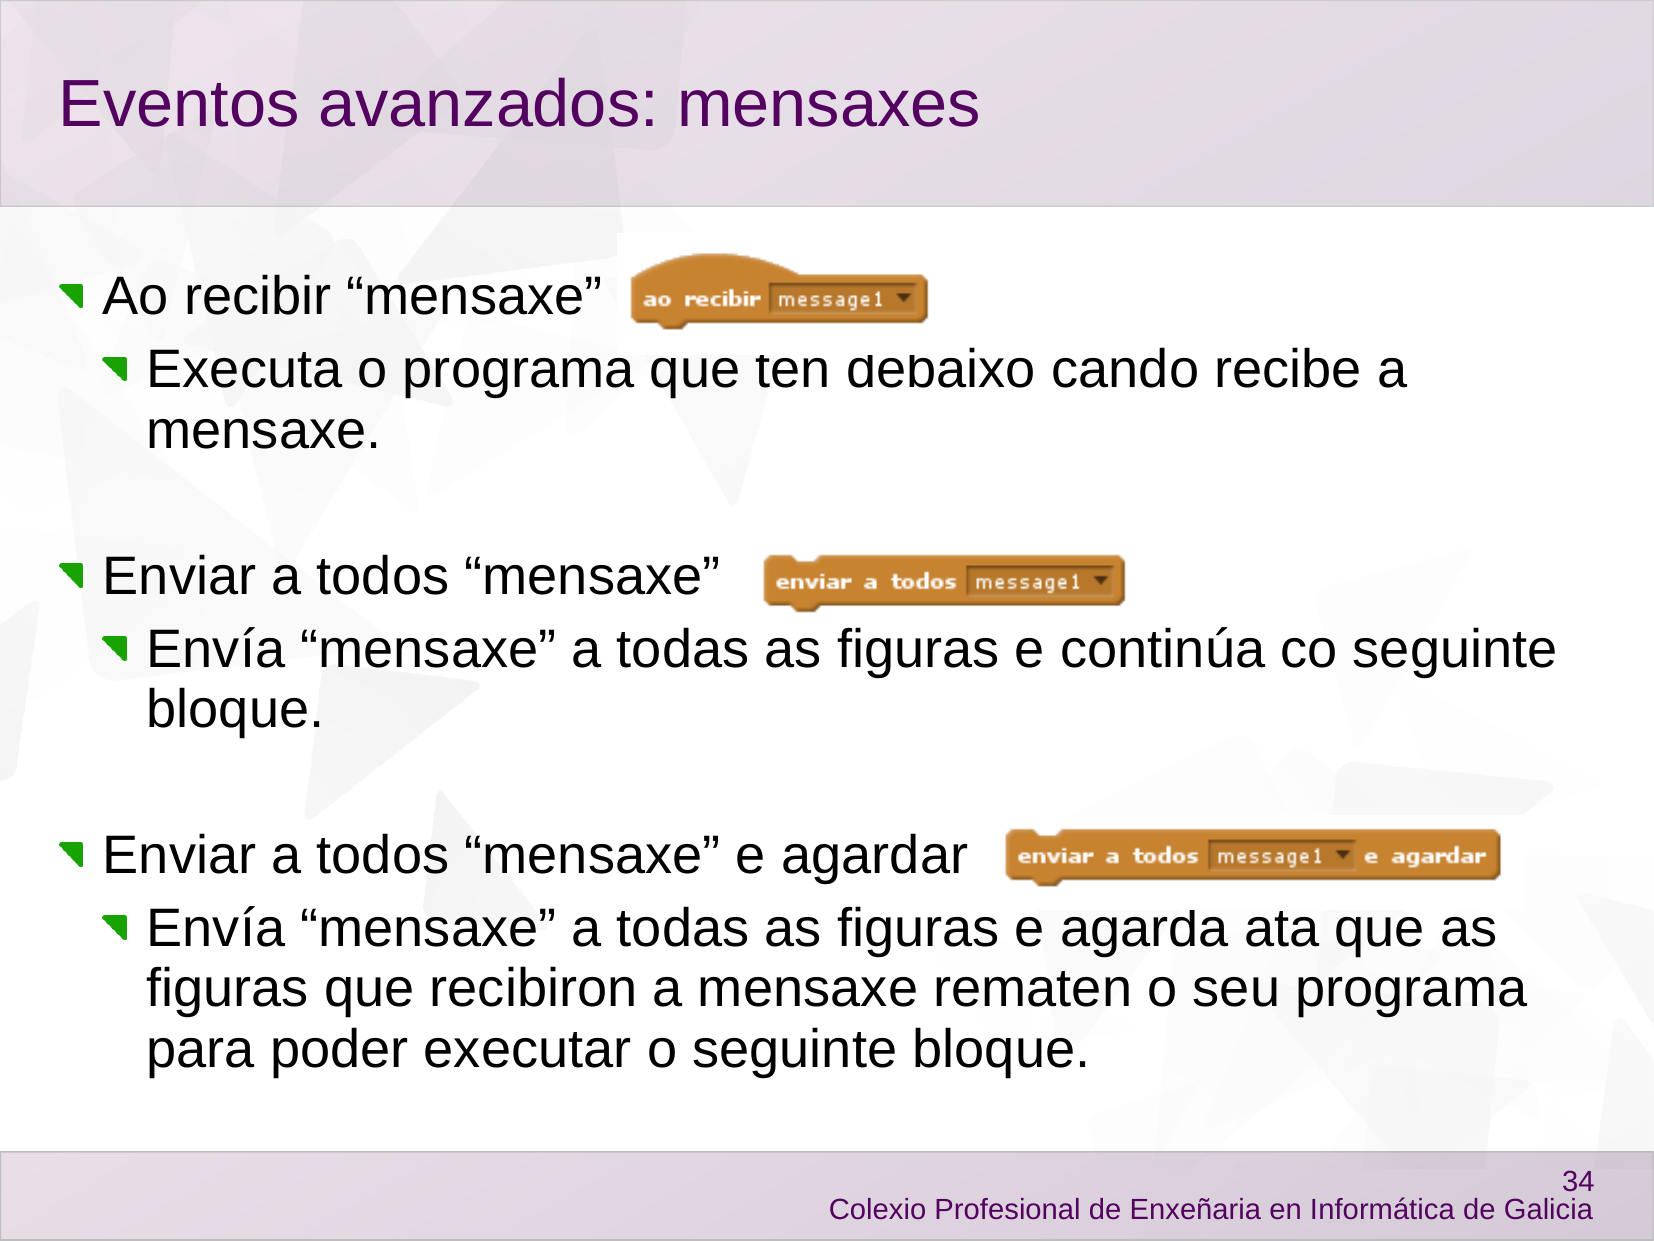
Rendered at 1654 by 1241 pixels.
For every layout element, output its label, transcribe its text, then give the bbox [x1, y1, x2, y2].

picture [0, 0, 945, 931]
picture [975, 815, 1524, 910]
title Eventos avanzados: mensaxes [59, 29, 1595, 178]
picture [915, 548, 1654, 1169]
list Ao recibir “mensaxe” Executa o programa que ten debaixo cando recibe a mensaxe. Enviar a todos “mensaxe” Envía “mensaxe” a todas as figuras e continúa co seguinte bloque. Enviar a todos “mensaxe” e agardar Envía “mensaxe” a todas as figuras e agarda ata que as figuras que recibiron a mensaxe rematen o seu programa para poder executar o seguinte bloque. [59, 265, 1595, 1082]
